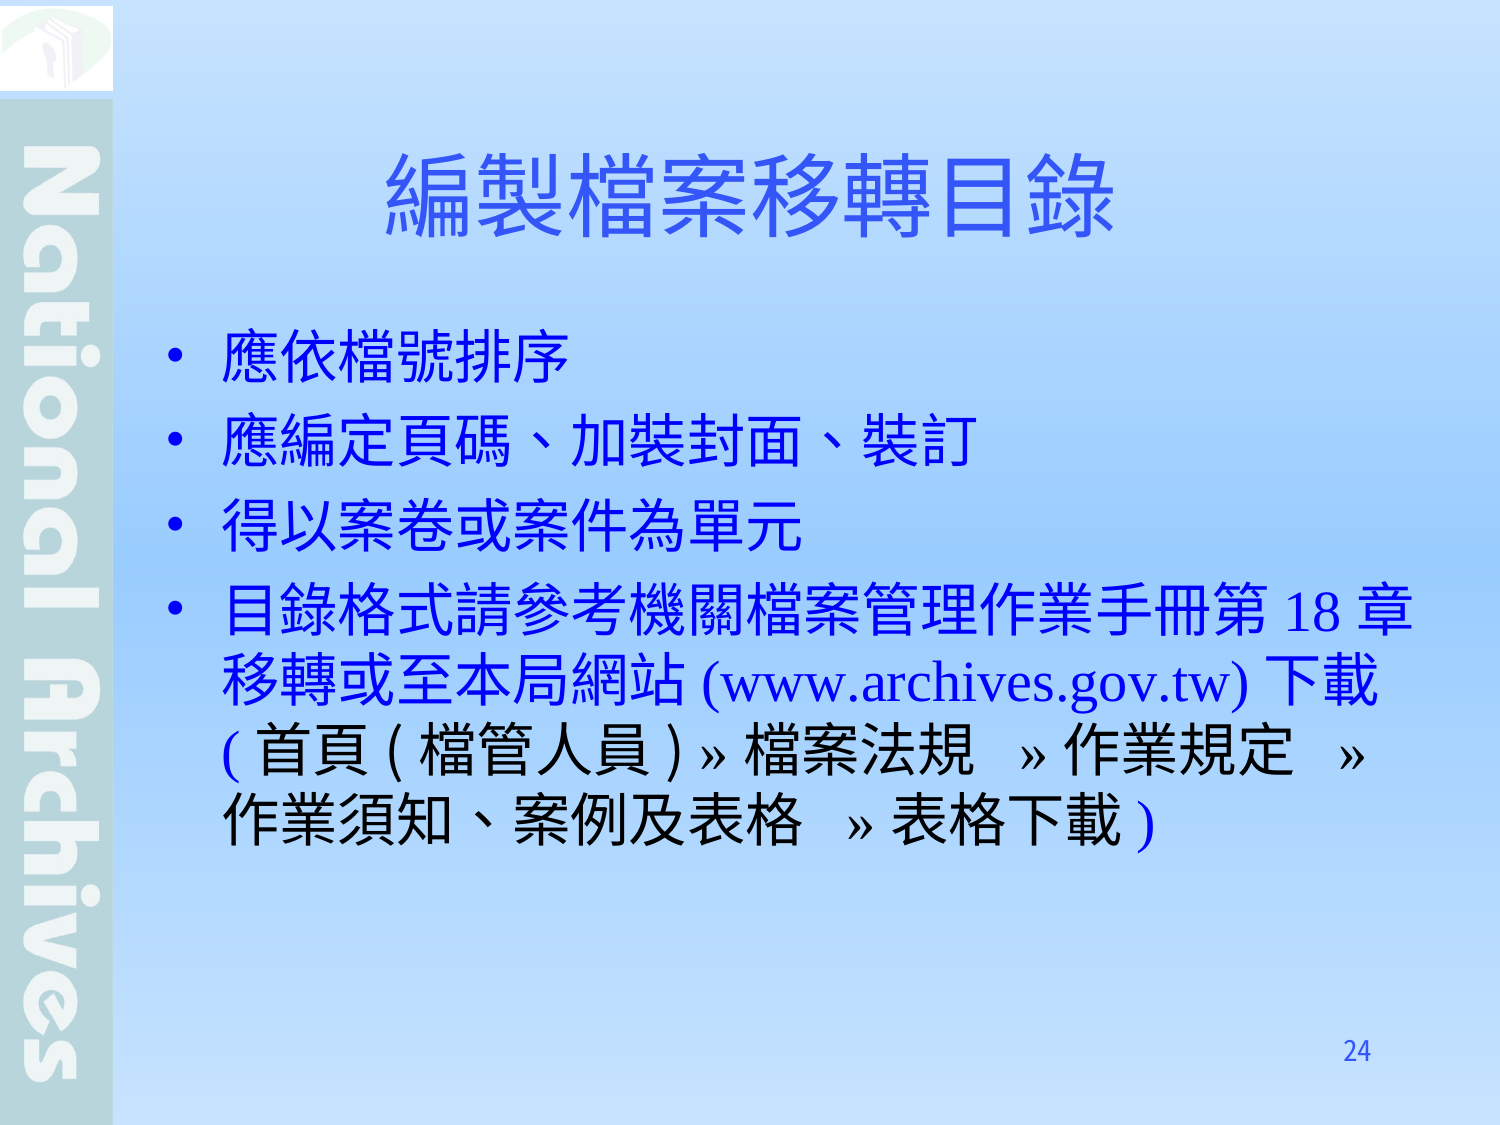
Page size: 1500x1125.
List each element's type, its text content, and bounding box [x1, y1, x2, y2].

picture [0, 99, 113, 1125]
list 應依檔號排序 應編定頁碼、加裝封面、裝訂 得以案卷或案件為單元 目錄格式請參考機關檔案管理作業手冊第18章移轉或至本局網站(www.archives.gov.tw)下載(首頁(檔管人員) »檔案法規 »作業規定 »作業須知、案例及表格 »表格下載) [149, 312, 1450, 1038]
text_box <編號> [1074, 1038, 1388, 1101]
picture [0, 6, 113, 91]
title 編製檔案移轉目錄 [112, 99, 1388, 288]
